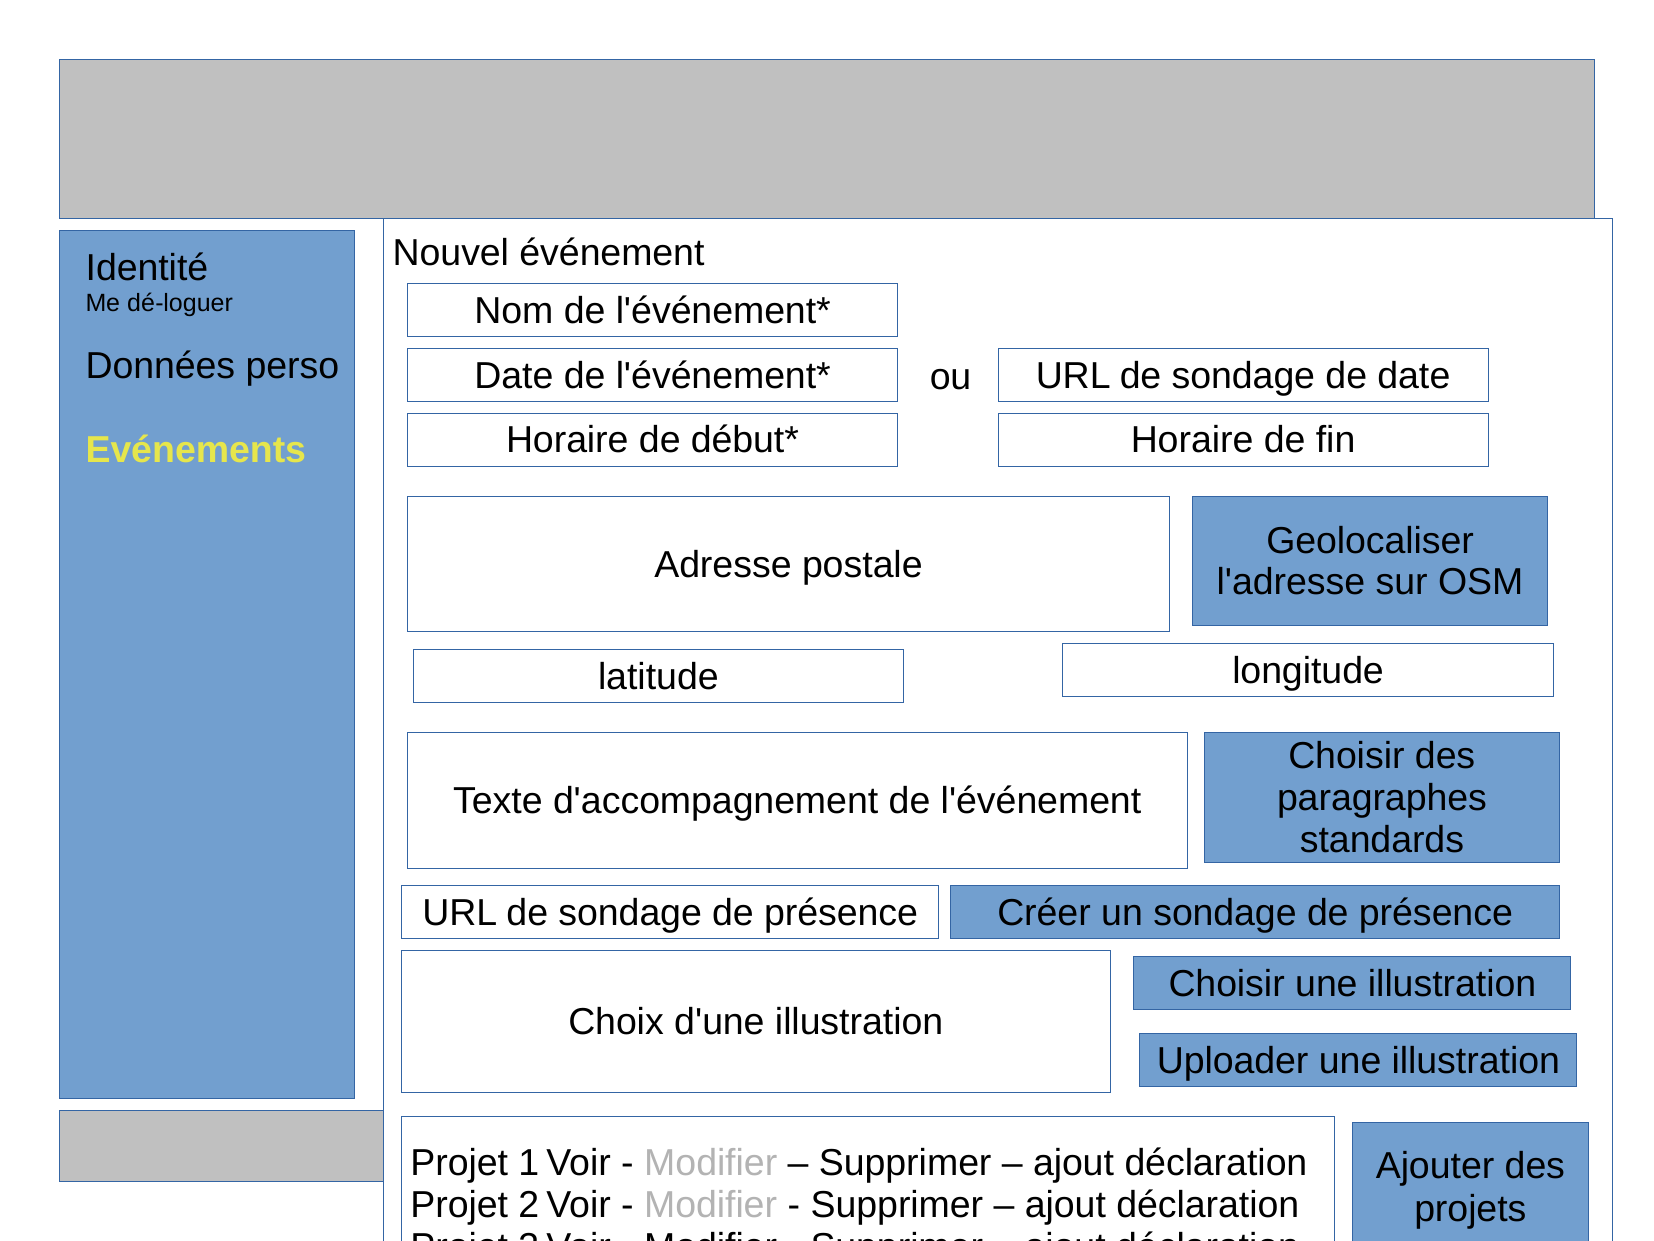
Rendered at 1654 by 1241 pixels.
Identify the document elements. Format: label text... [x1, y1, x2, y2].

text_box Choisir des paragraphes standards [1204, 732, 1560, 863]
text_box Voir - Modifier – Supprimer – ajout déclaration Voir - Modifier - Supprimer – ajout déclaration Voir - Modifier - Supprimer – ajout déclaration Voir - Modifier - Supprimer – ajout déclaration Voir - Modifier - Supprimer – ajout déclaration [531, 1133, 1335, 1241]
text_box latitude [413, 649, 904, 703]
text_box Horaire de fin [998, 413, 1489, 467]
text_box Nouvel événement [377, 224, 1111, 311]
text_box Horaire de début* [407, 413, 898, 467]
text_box Projet 1 Projet 2 Projet 3 Projet 4 Projet 5 [395, 1133, 531, 1241]
text_box Identité Me dé-loguer Données perso Evénements [70, 239, 378, 563]
text_box Geolocaliser l'adresse sur OSM [1192, 496, 1548, 626]
text_box URL de sondage de présence [401, 885, 939, 939]
text_box Choisir une illustration [1133, 956, 1571, 1010]
text_box URL de sondage de date [998, 348, 1489, 402]
text_box Choix d'une illustration [401, 950, 1111, 1093]
text_box Date de l'événement* [407, 348, 898, 402]
text_box Texte d'accompagnement de l'événement [407, 732, 1188, 869]
text_box [59, 59, 1613, 1241]
text_box Ajouter des projets [1352, 1122, 1589, 1241]
text_box longitude [1062, 643, 1554, 697]
text_box [59, 230, 355, 1099]
text_box Adresse postale [407, 496, 1170, 632]
text_box ou [915, 348, 987, 406]
text_box Nom de l'événement* [407, 311, 898, 337]
text_box Créer un sondage de présence [950, 885, 1560, 939]
text_box Uploader une illustration [1139, 1033, 1577, 1087]
